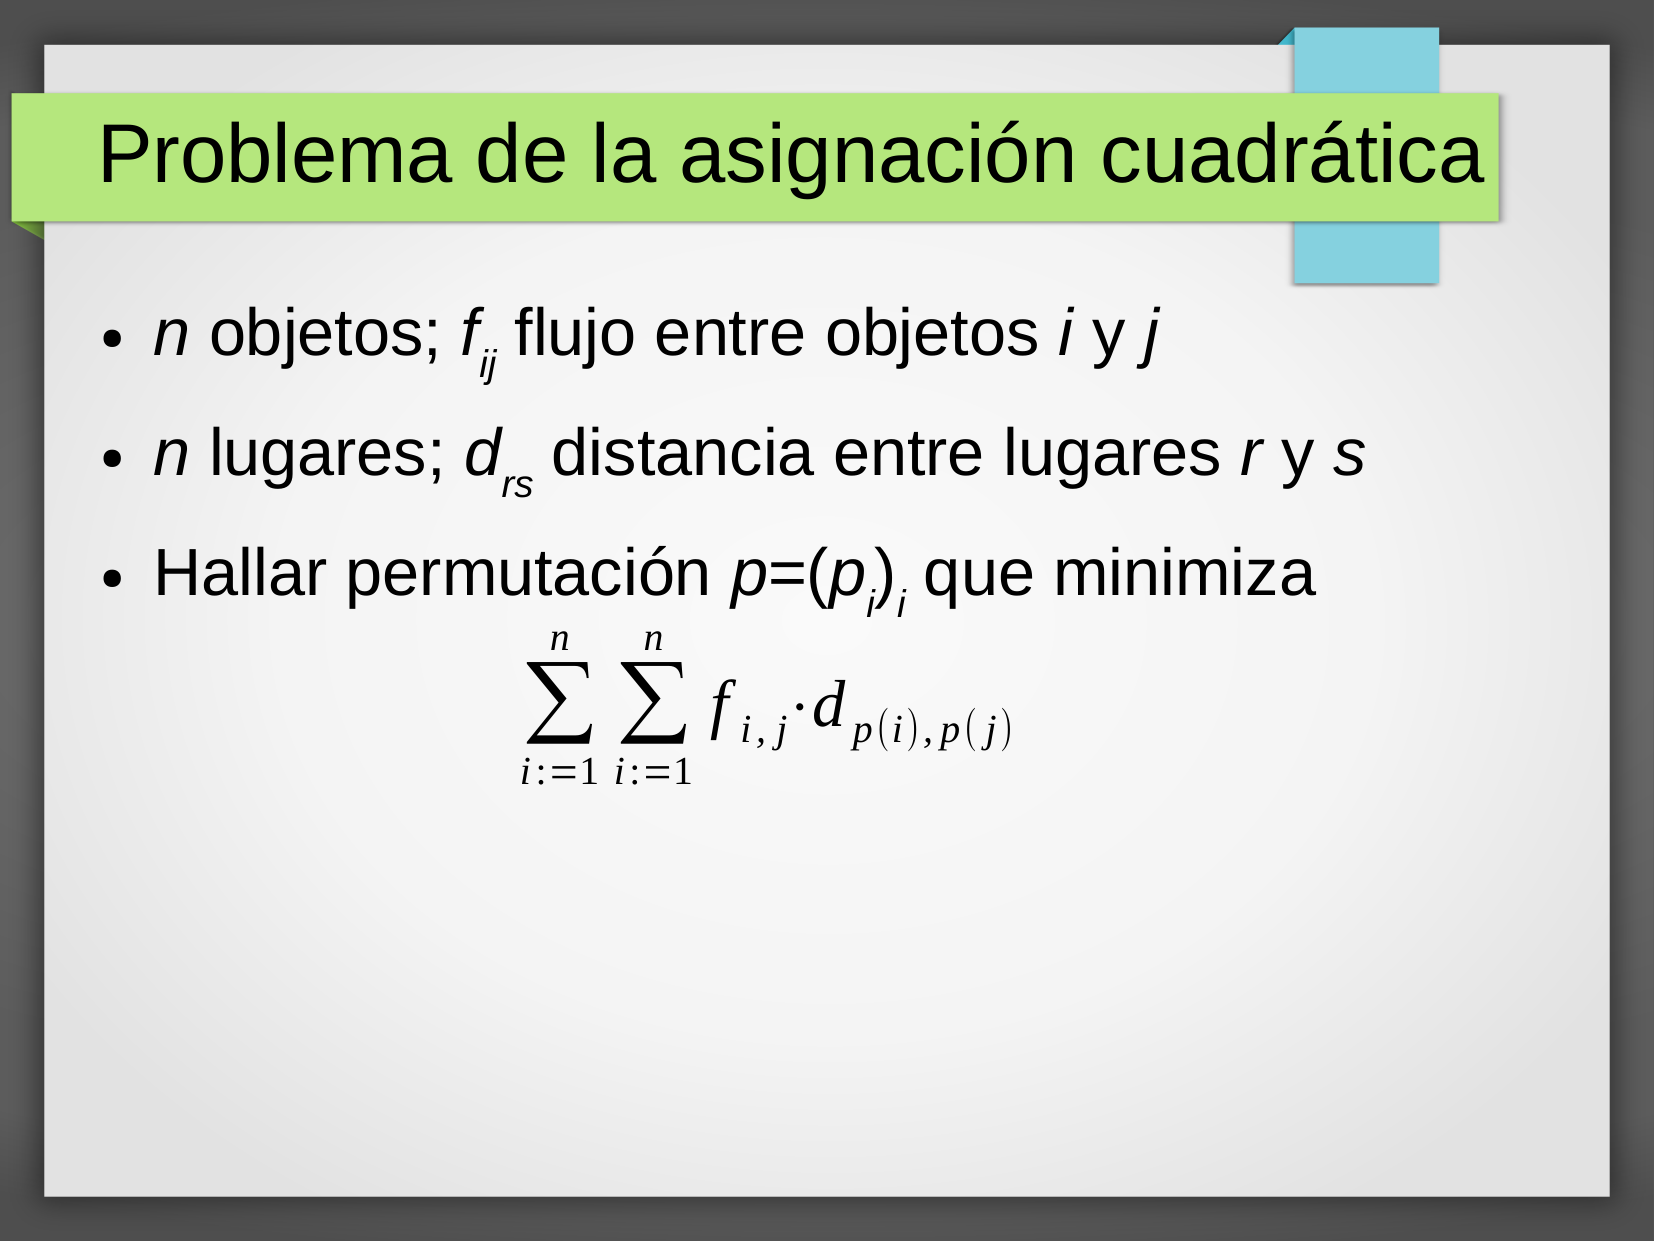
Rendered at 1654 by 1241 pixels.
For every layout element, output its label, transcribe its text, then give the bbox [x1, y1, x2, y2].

title Problema de la asignación cuadrática [82, 94, 1501, 213]
chart [513, 614, 1019, 794]
list n objetos; fij flujo entre objetos i y j n lugares; drs distancia entre lugares r y s Hallar permutación p=(pi)i que minimiza [82, 295, 1571, 1015]
picture [0, 0, 1654, 1241]
